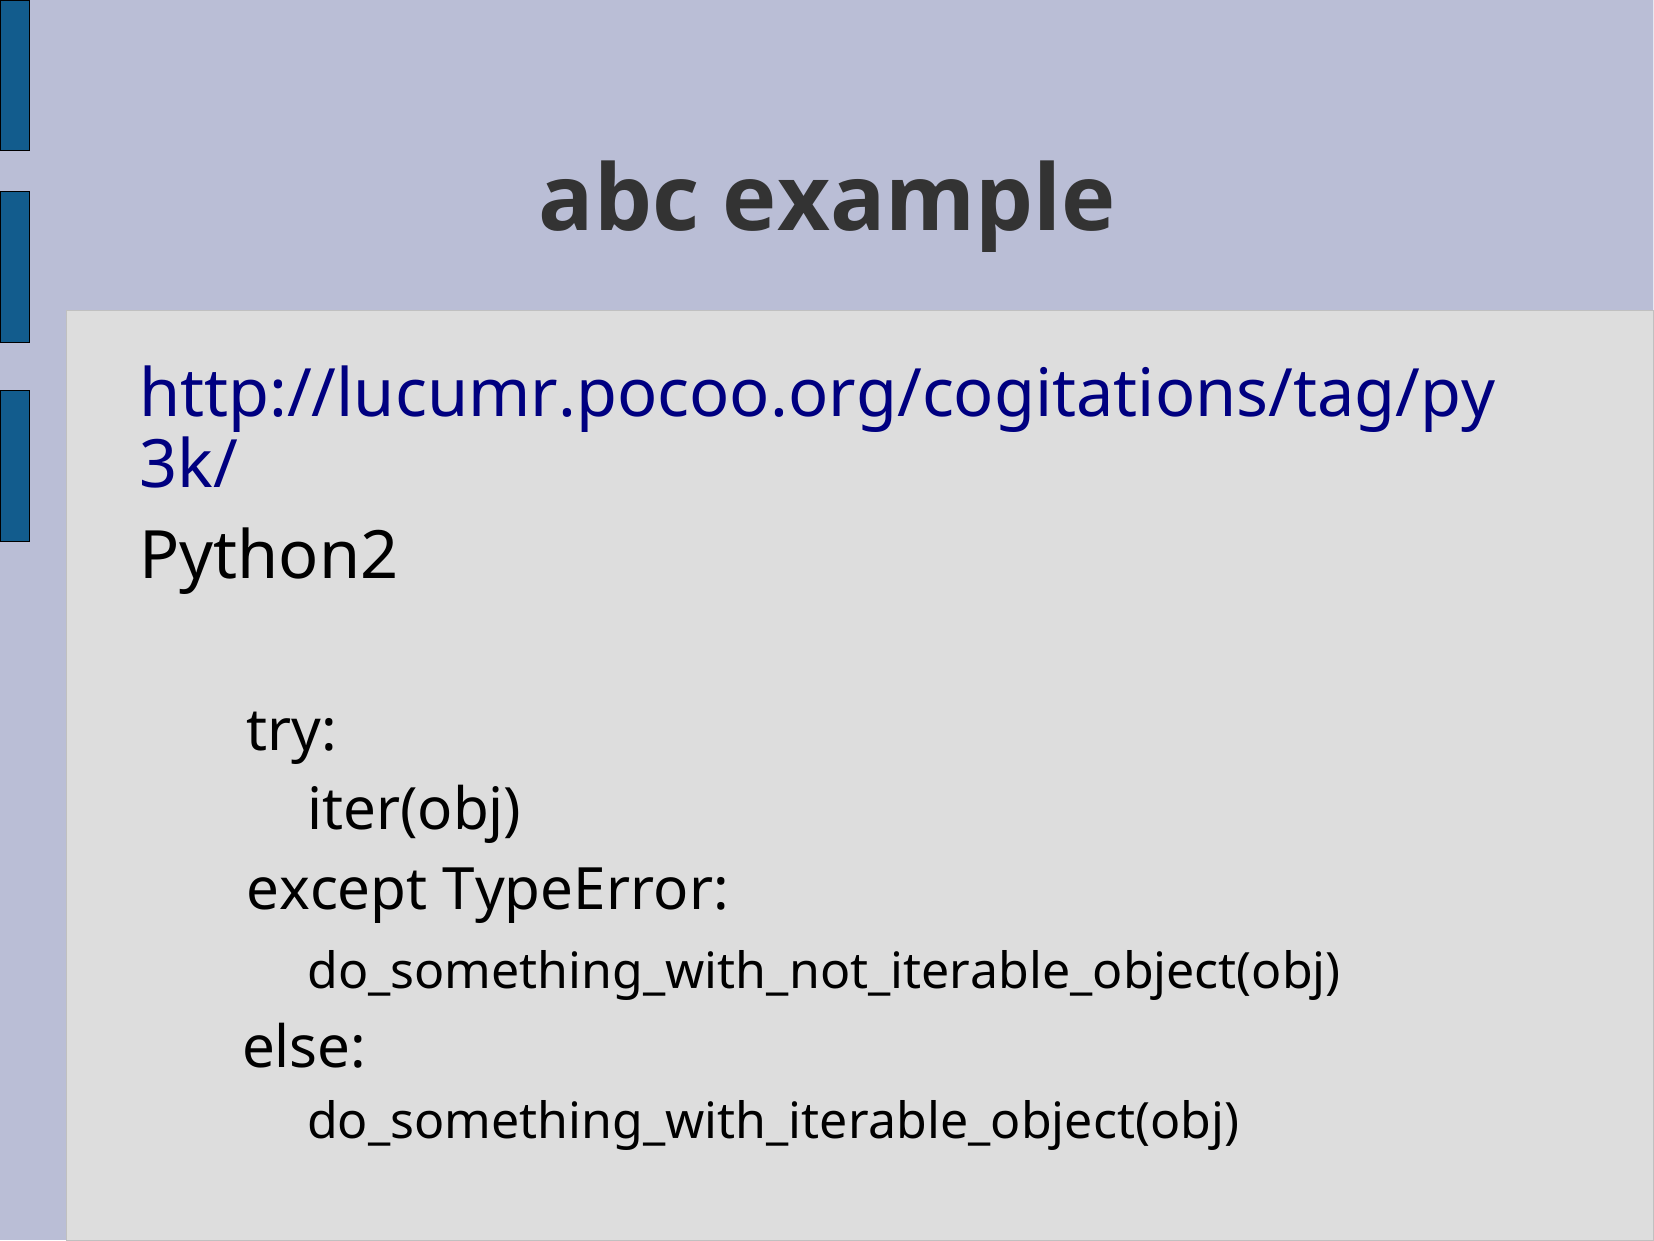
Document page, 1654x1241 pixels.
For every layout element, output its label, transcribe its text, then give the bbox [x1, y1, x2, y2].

title abc example [121, 91, 1534, 299]
list http://lucumr.pocoo.org/cogitations/tag/py3k/ Python2 try: iter(obj) except TypeError: do_something_with_not_iterable_object(obj) else: do_something_with_iterable_object(obj) [121, 344, 1534, 1112]
